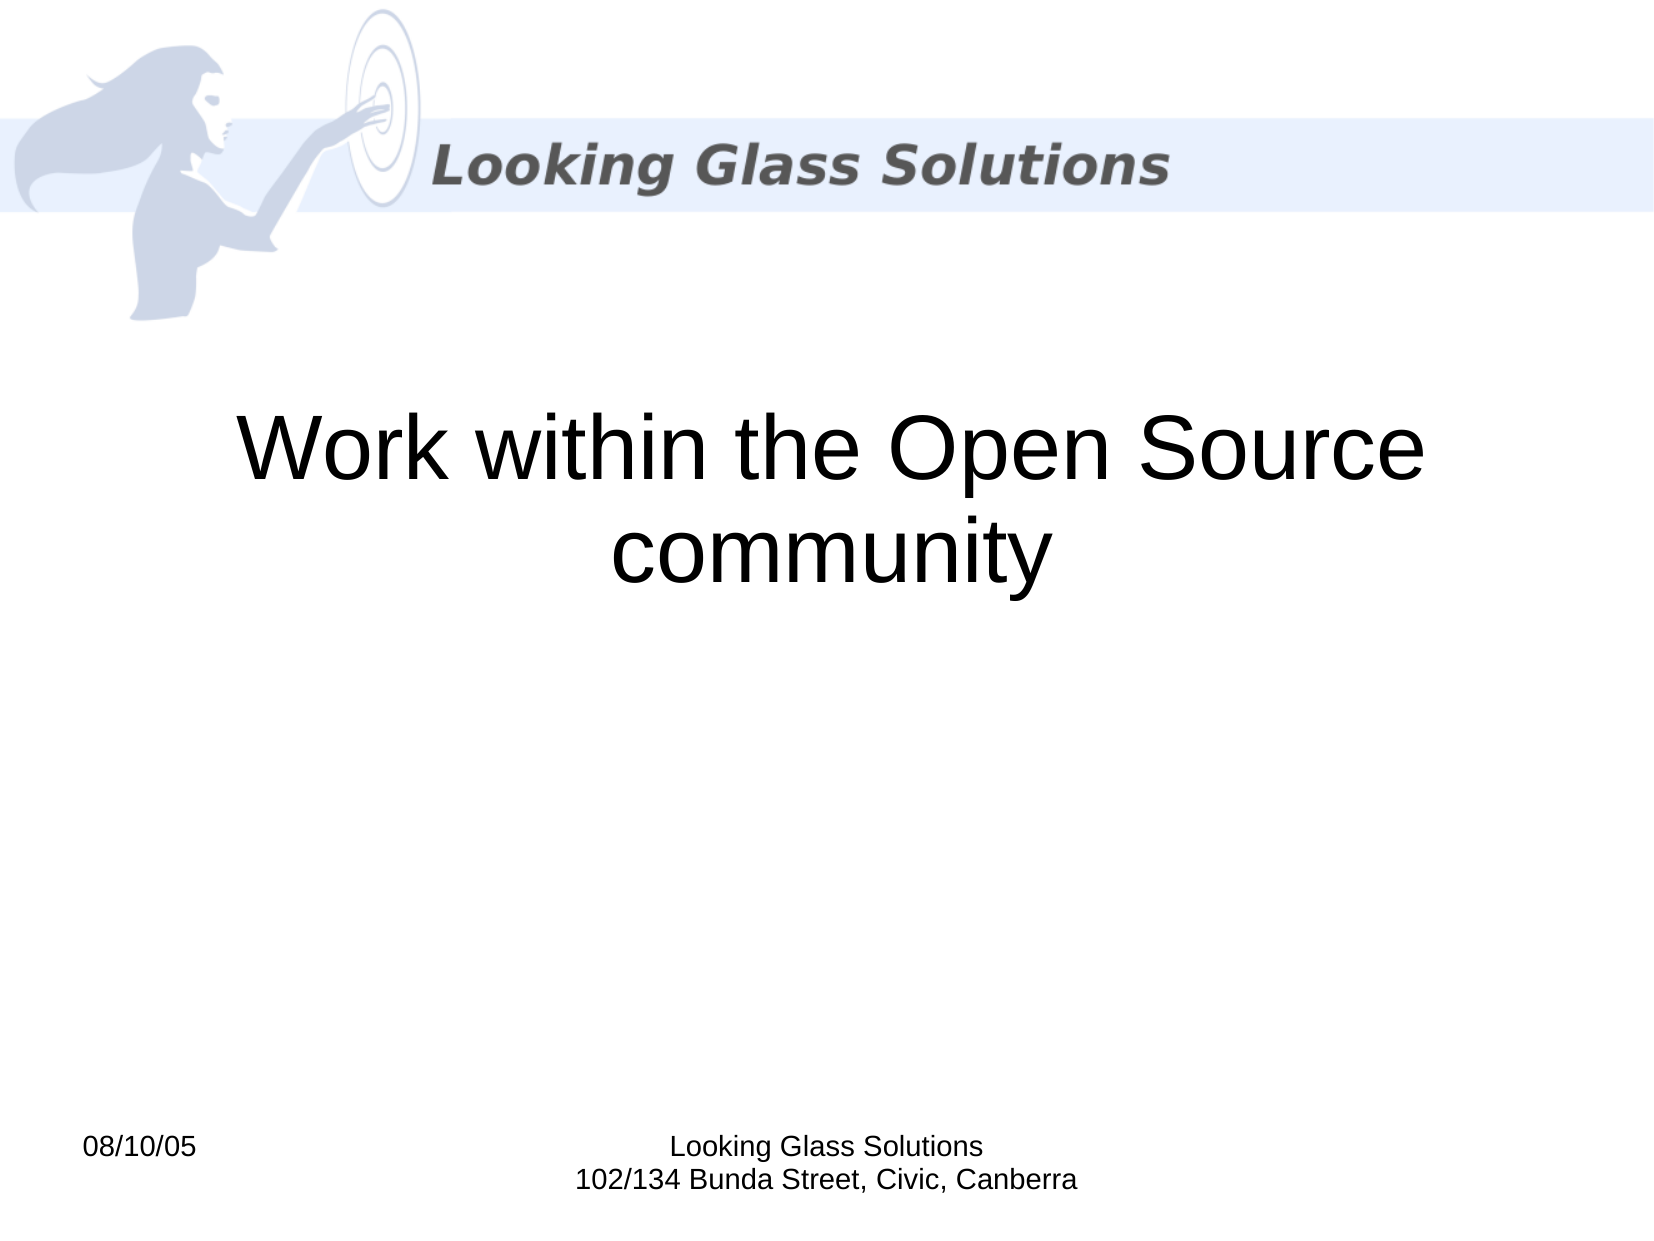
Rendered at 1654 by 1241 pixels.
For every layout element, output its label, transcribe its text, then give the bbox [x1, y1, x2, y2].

title Work within the Open Source community [88, 395, 1577, 603]
picture [0, 0, 1654, 325]
